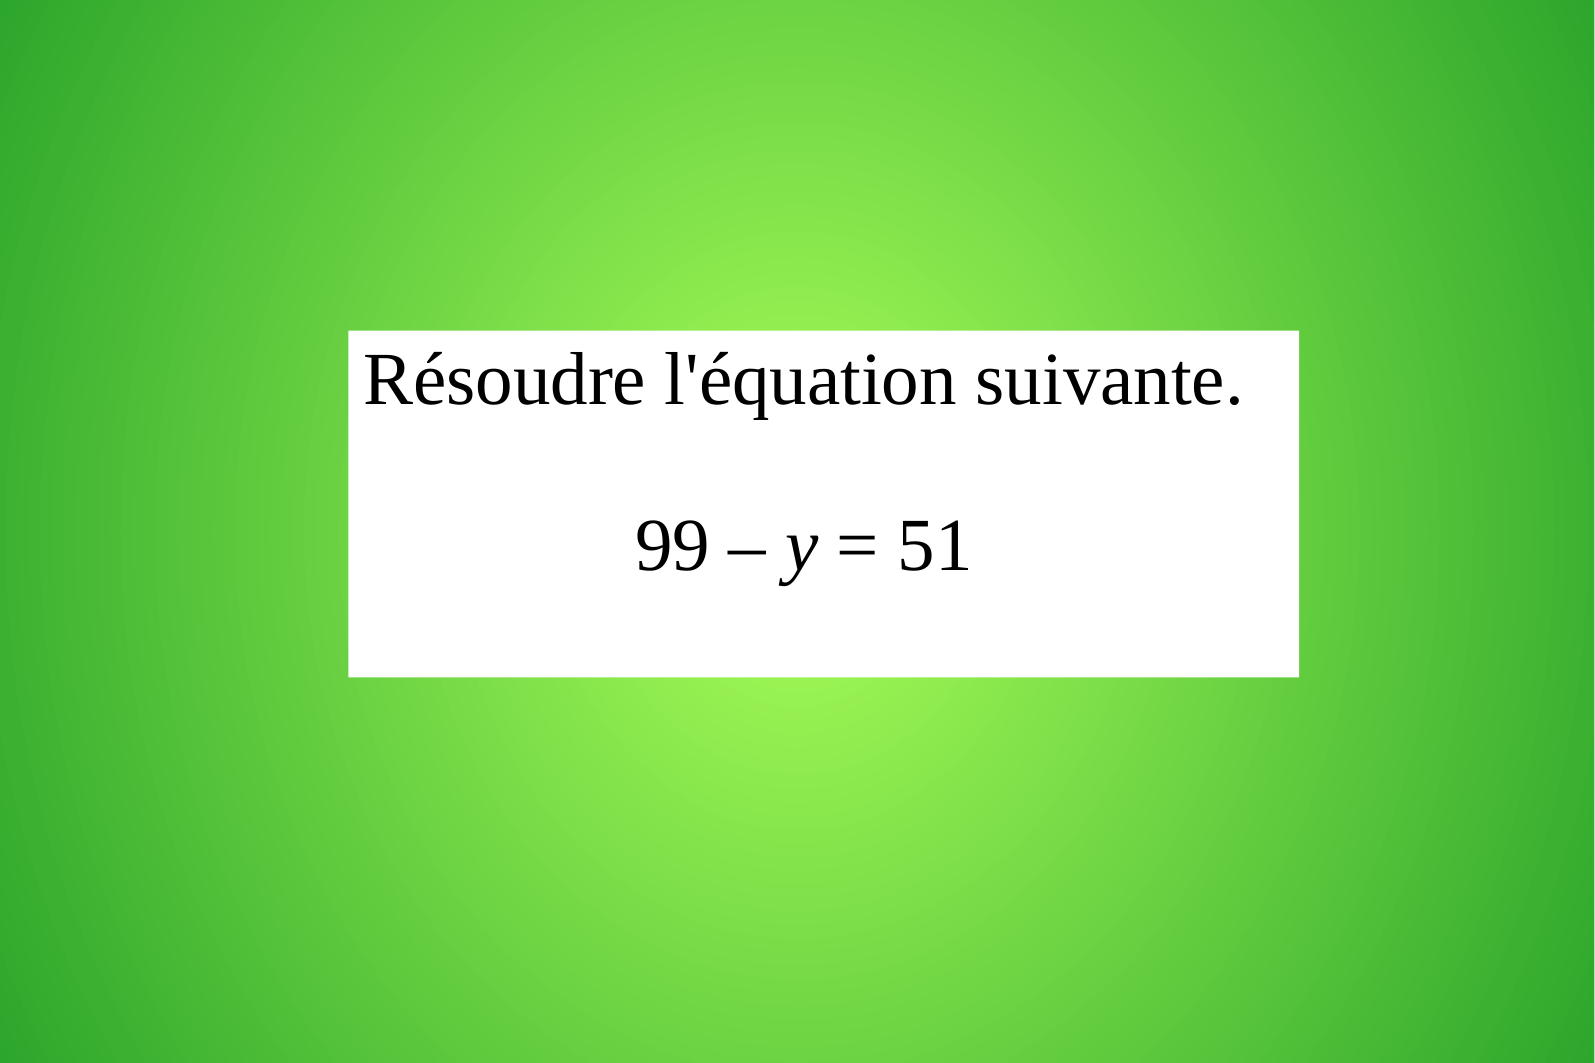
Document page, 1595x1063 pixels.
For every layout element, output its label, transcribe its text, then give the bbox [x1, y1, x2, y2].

text_box Résoudre l'équation suivante. 99 – y = 51 [348, 330, 1300, 678]
picture [0, 0, 1595, 1063]
